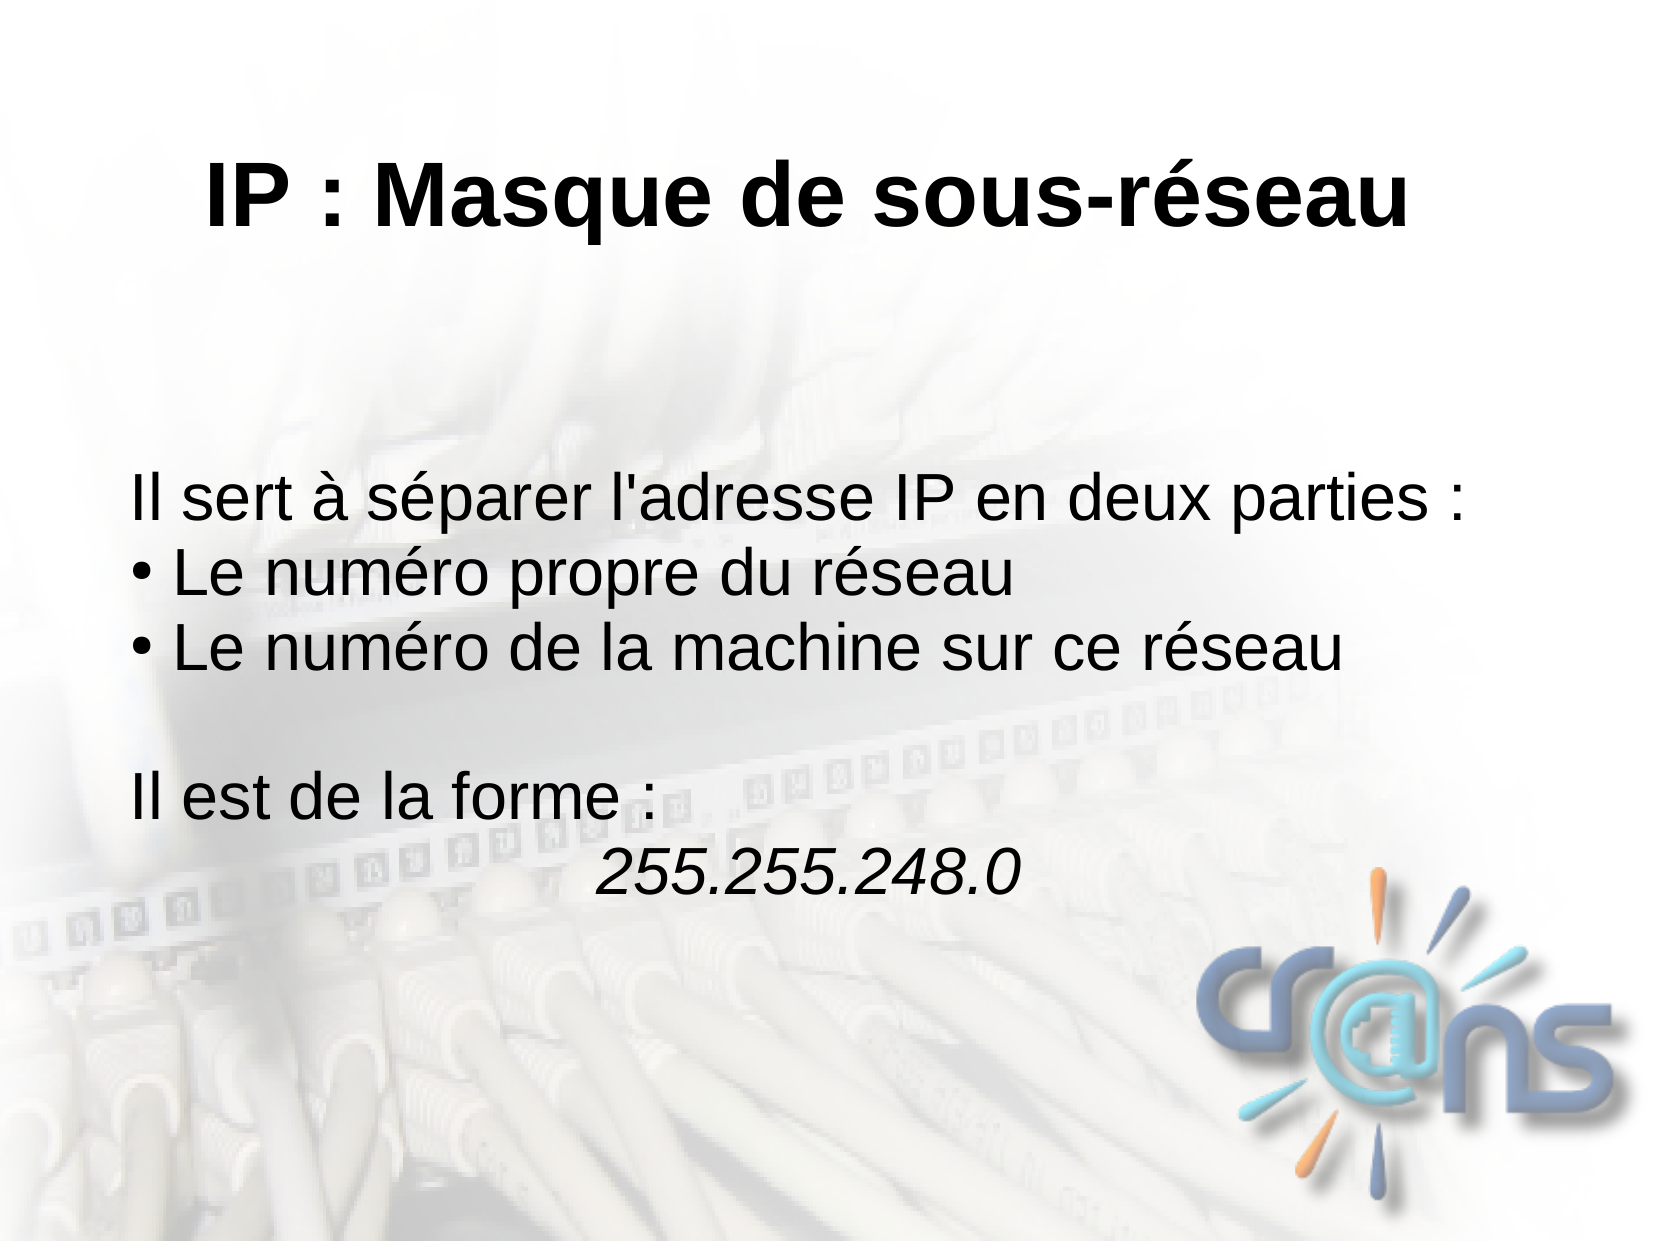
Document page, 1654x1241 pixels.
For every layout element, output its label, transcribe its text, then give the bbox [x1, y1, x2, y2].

title IP : Masque de sous-réseau [82, 90, 1536, 298]
picture [0, 0, 1654, 1241]
subtitle Il sert à séparer l'adresse IP en deux parties : Le numéro propre du réseau Le numéro de la machine sur ce réseau Il est de la forme : 255.255.248.0 [129, 324, 1489, 1045]
